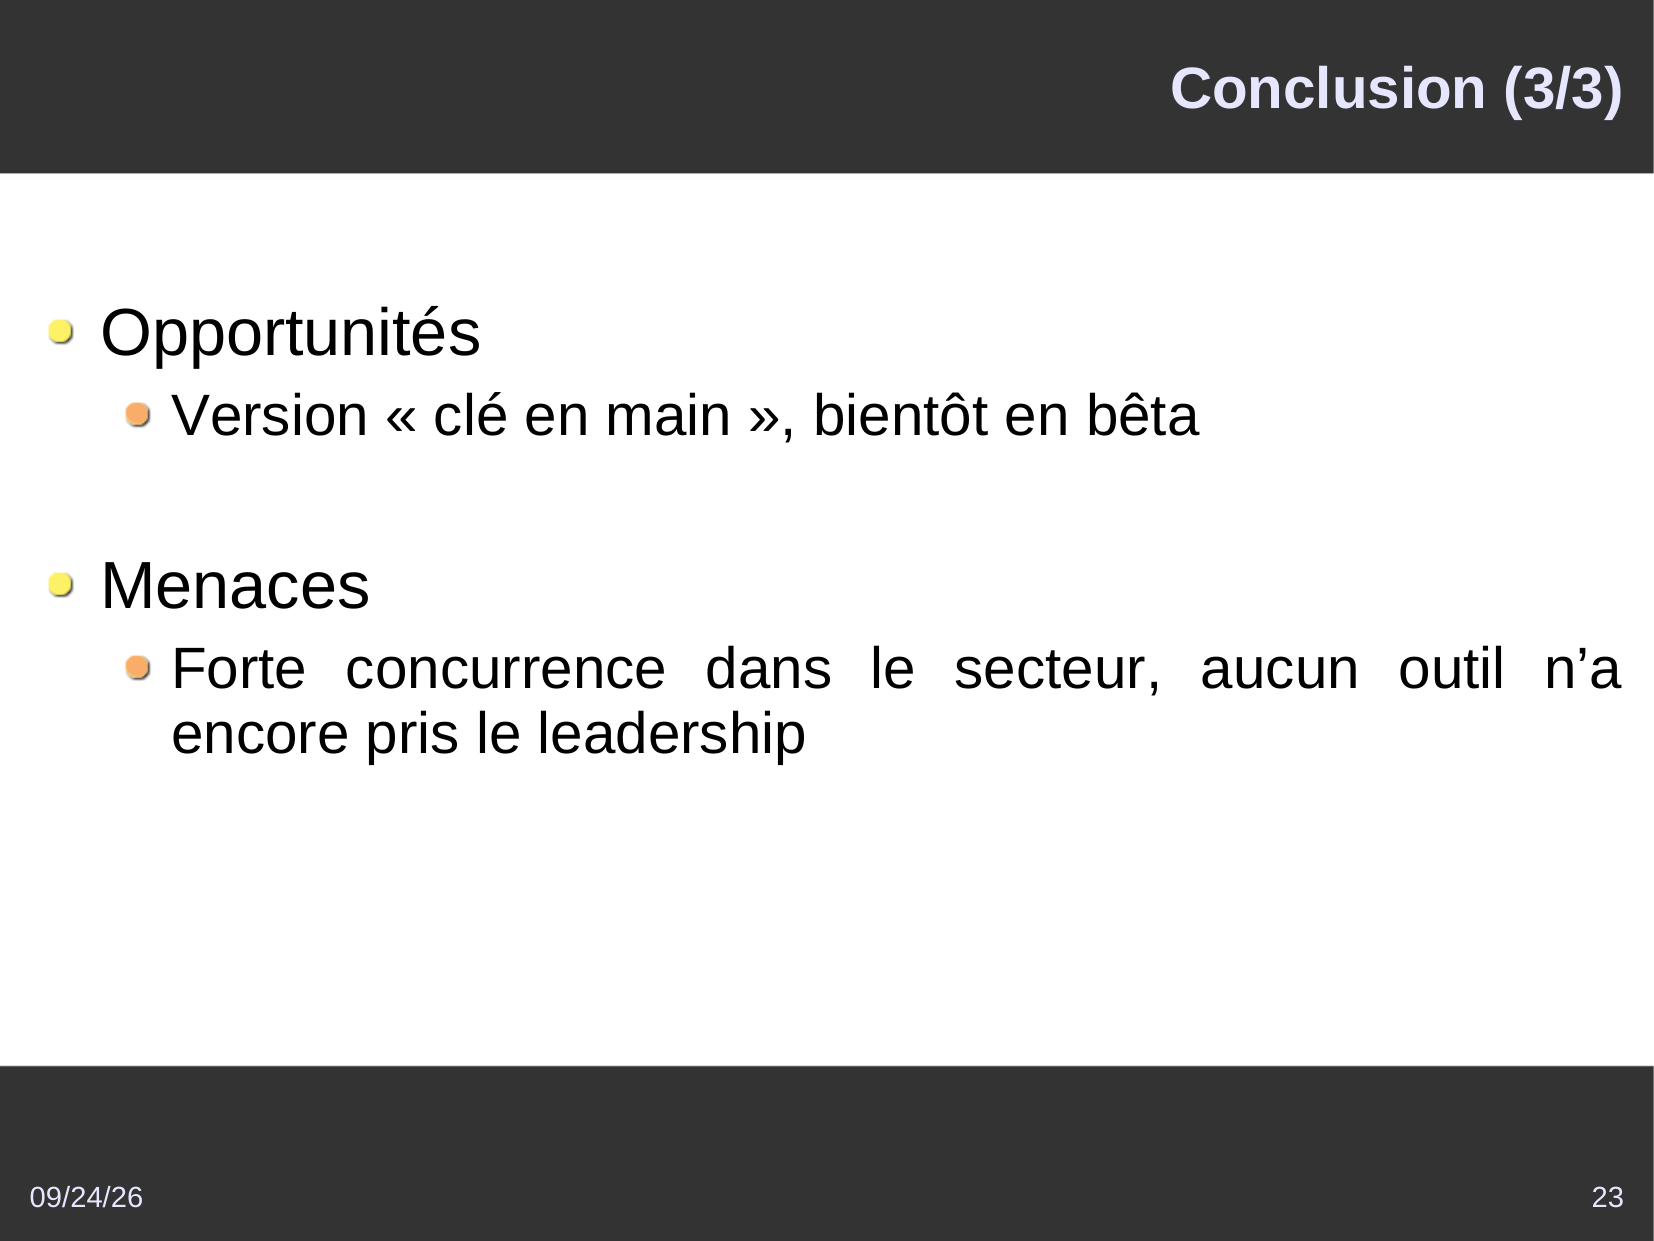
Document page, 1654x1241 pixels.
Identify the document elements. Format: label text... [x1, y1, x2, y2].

list Opportunités Version « clé en main », bientôt en bêta Menaces Forte concurrence dans le secteur, aucun outil n’a encore pris le leadership [29, 206, 1625, 1019]
picture [0, 0, 1654, 1241]
title Conclusion (3/3) [29, 36, 1625, 141]
